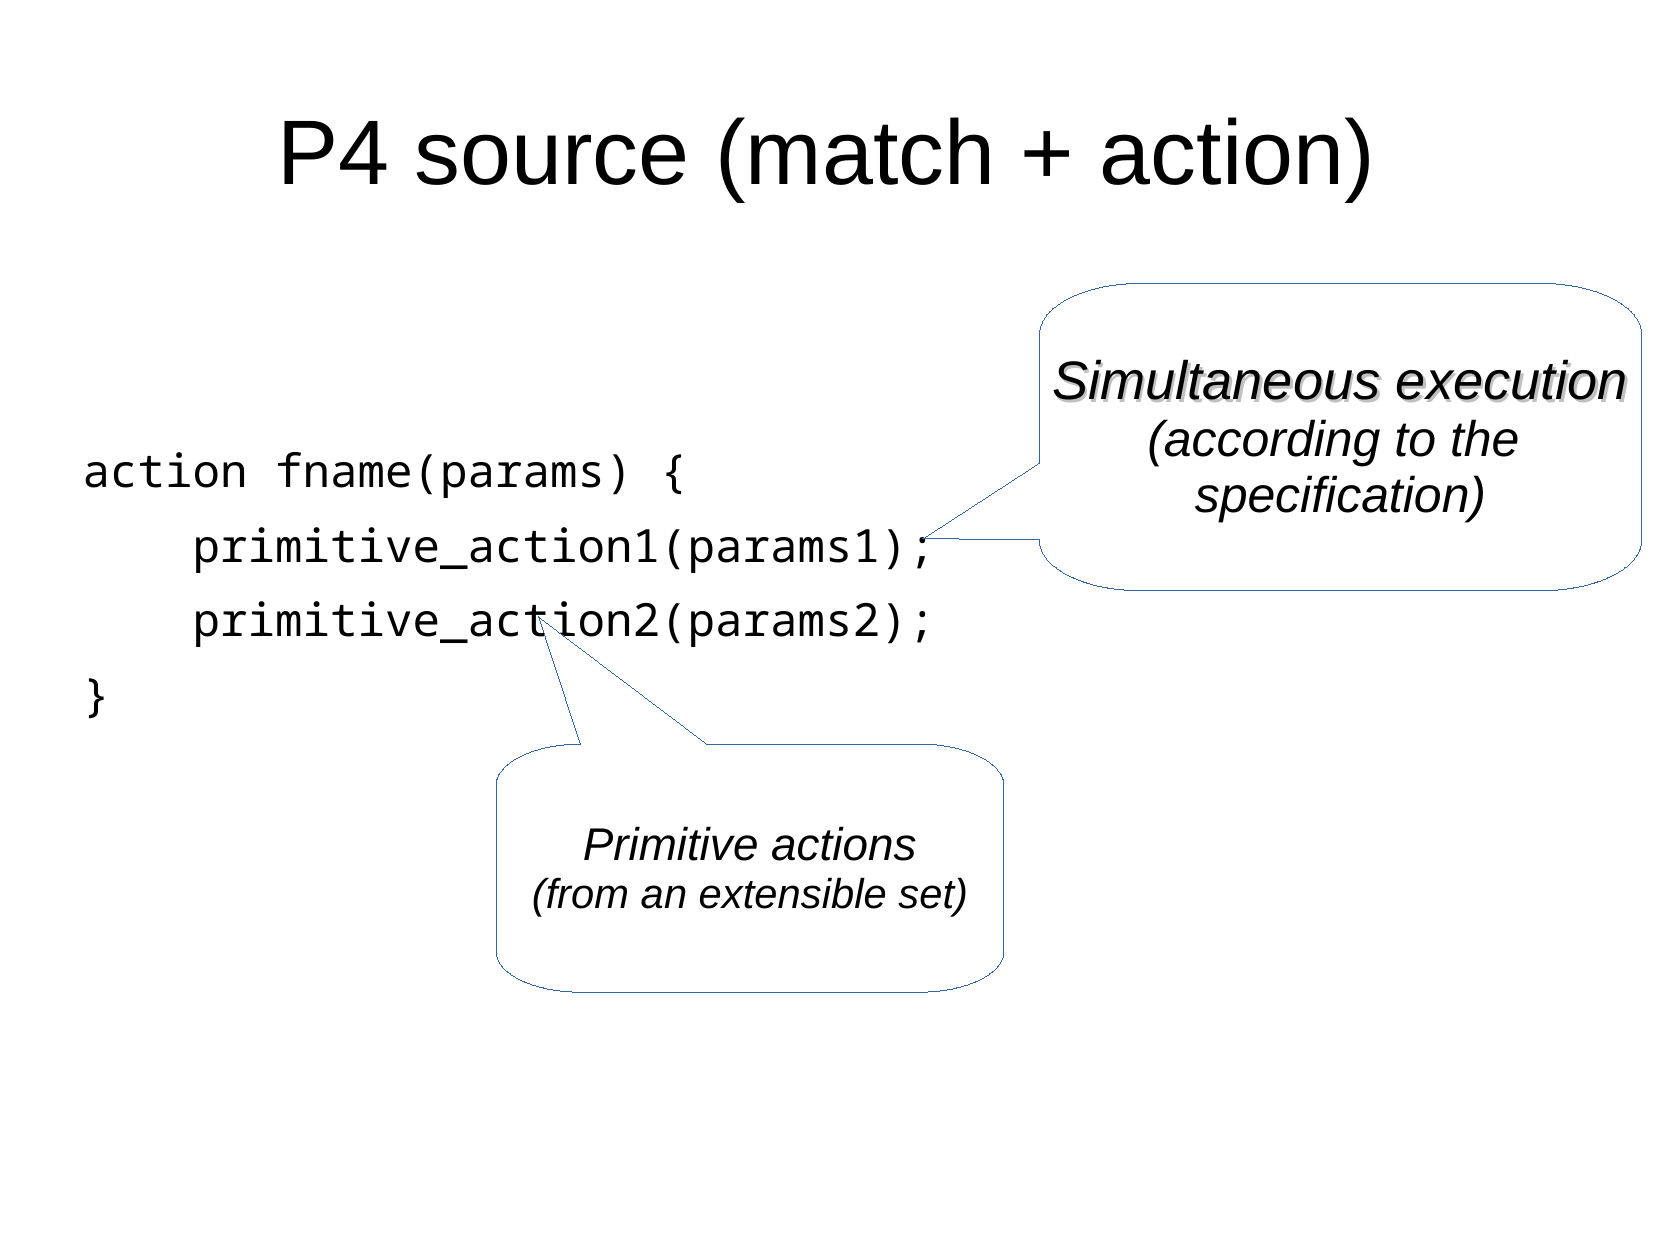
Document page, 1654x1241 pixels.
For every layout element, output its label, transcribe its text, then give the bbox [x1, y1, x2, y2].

list action fname(params) { primitive_action1(params1); primitive_action2(params2); } [82, 290, 1571, 1134]
text_box Primitive actions (from an extensible set) [496, 616, 1004, 993]
text_box Simultaneous execution (according to the specification) [922, 283, 1642, 591]
title P4 source (match + action) [82, 49, 1571, 257]
